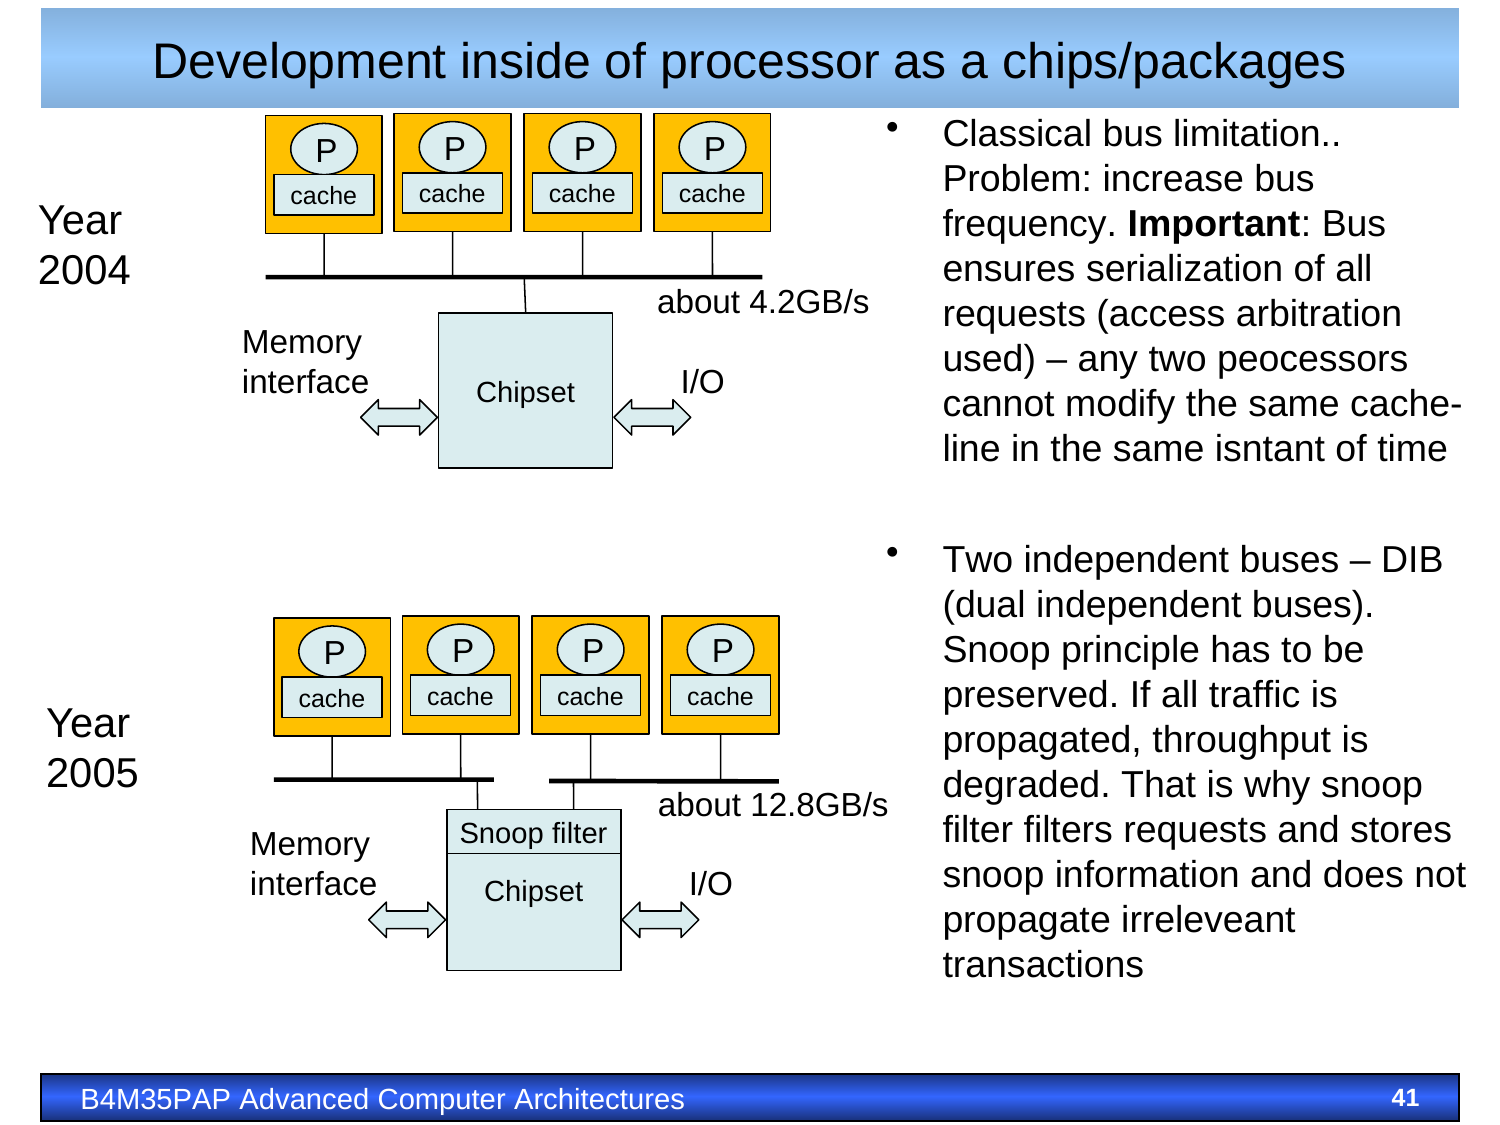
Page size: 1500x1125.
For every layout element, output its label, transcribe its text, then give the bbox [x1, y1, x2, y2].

text_box cache [410, 675, 511, 716]
text_box [402, 616, 519, 735]
text_box cache [402, 172, 503, 214]
text_box Memory interface [235, 815, 437, 910]
text_box I/O [665, 352, 867, 408]
text_box P [290, 123, 358, 174]
text_box Snoop filter [446, 809, 621, 854]
text_box P [419, 121, 486, 172]
text_box cache [532, 172, 633, 214]
text_box [532, 616, 649, 735]
text_box Memory interface [227, 312, 428, 408]
text_box P [298, 625, 366, 677]
text_box P [427, 624, 495, 675]
text_box I/O [673, 855, 875, 910]
text_box P [557, 624, 624, 675]
text_box [662, 616, 779, 735]
text_box [360, 407, 438, 436]
text_box about 12.8GB/s [643, 775, 906, 831]
text_box cache [662, 172, 763, 214]
text_box [273, 618, 391, 737]
text_box cache [282, 677, 383, 718]
text_box [368, 910, 446, 938]
text_box [524, 113, 641, 232]
text_box P [549, 121, 616, 172]
text_box [613, 399, 691, 436]
text_box Chipset [438, 313, 613, 468]
text_box P [687, 624, 754, 675]
text_box cache [670, 675, 771, 716]
text_box P [679, 121, 746, 172]
text_box cache [540, 675, 641, 716]
text_box Year 2004 [23, 185, 224, 301]
text_box Chipset [446, 854, 621, 971]
text_box Year 2005 [31, 688, 232, 804]
title Development inside of processor as a chips/packages [41, 8, 1459, 108]
list Classical bus limitation.. Problem: increase bus frequency. Important: Bus ensures serialization of all requests (access arbitration used) – any two peocessors cannot modify the same cache-line in the same isntant of time Two independent buses – DIB (dual independent buses). Snoop principle has to be preserved. If all traffic is propagated, throughput is degraded. That is why snoop filter filters requests and stores snoop information and does not propagate irreleveant transactions [871, 101, 1483, 1000]
text_box [265, 115, 383, 234]
text_box [622, 902, 699, 938]
text_box about 4.2GB/s [642, 272, 896, 328]
text_box [654, 113, 771, 232]
text_box cache [273, 174, 374, 216]
text_box [394, 113, 511, 232]
